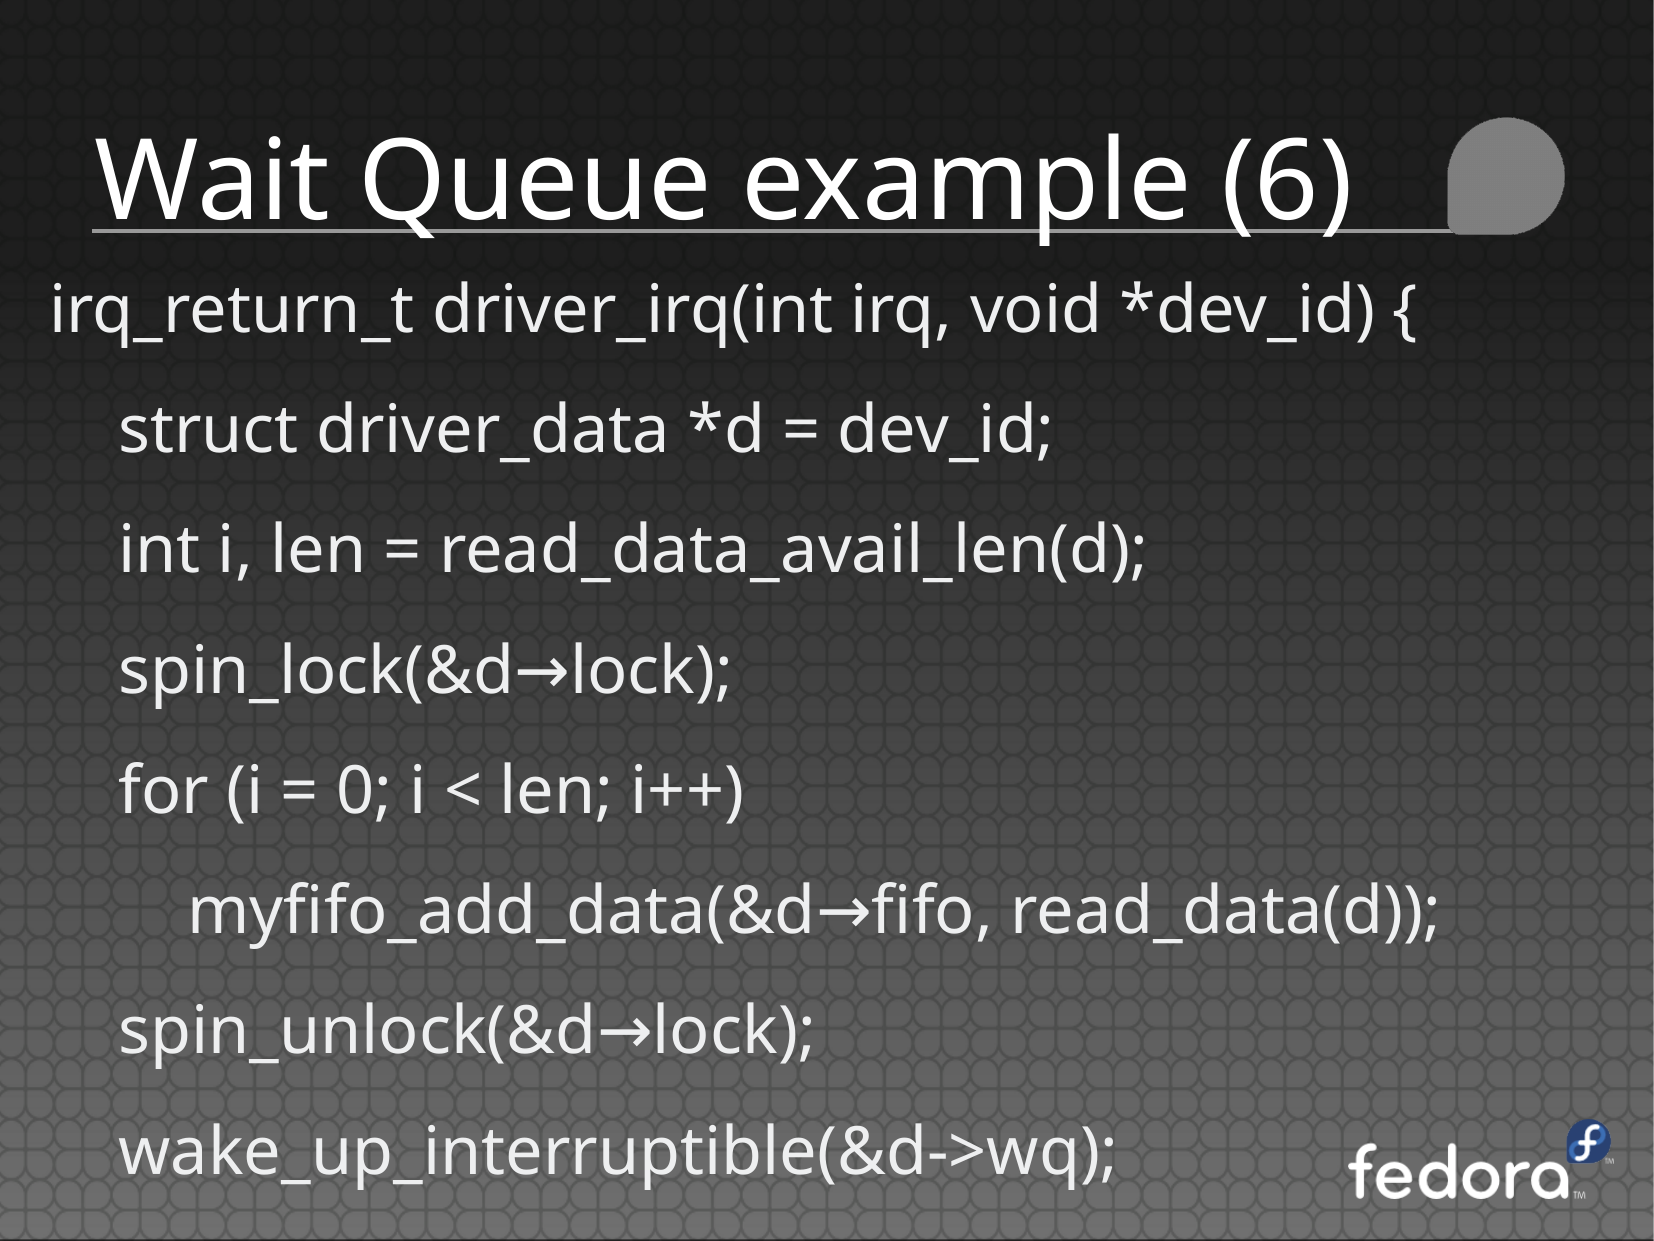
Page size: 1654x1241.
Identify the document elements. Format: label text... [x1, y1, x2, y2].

picture [0, 0, 1654, 1241]
list irq_return_t driver_irq(int irq, void *dev_id) { struct driver_data *d = dev_id; int i, len = read_data_avail_len(d); spin_lock(&d→lock); for (i = 0; i < len; i++) myfifo_add_data(&d→fifo, read_data(d)); spin_unlock(&d→lock); wake_up_interruptible(&d->wq); return IRQ_HANDLED; [49, 260, 1607, 1198]
title Wait Queue example (6) [94, 100, 1426, 251]
